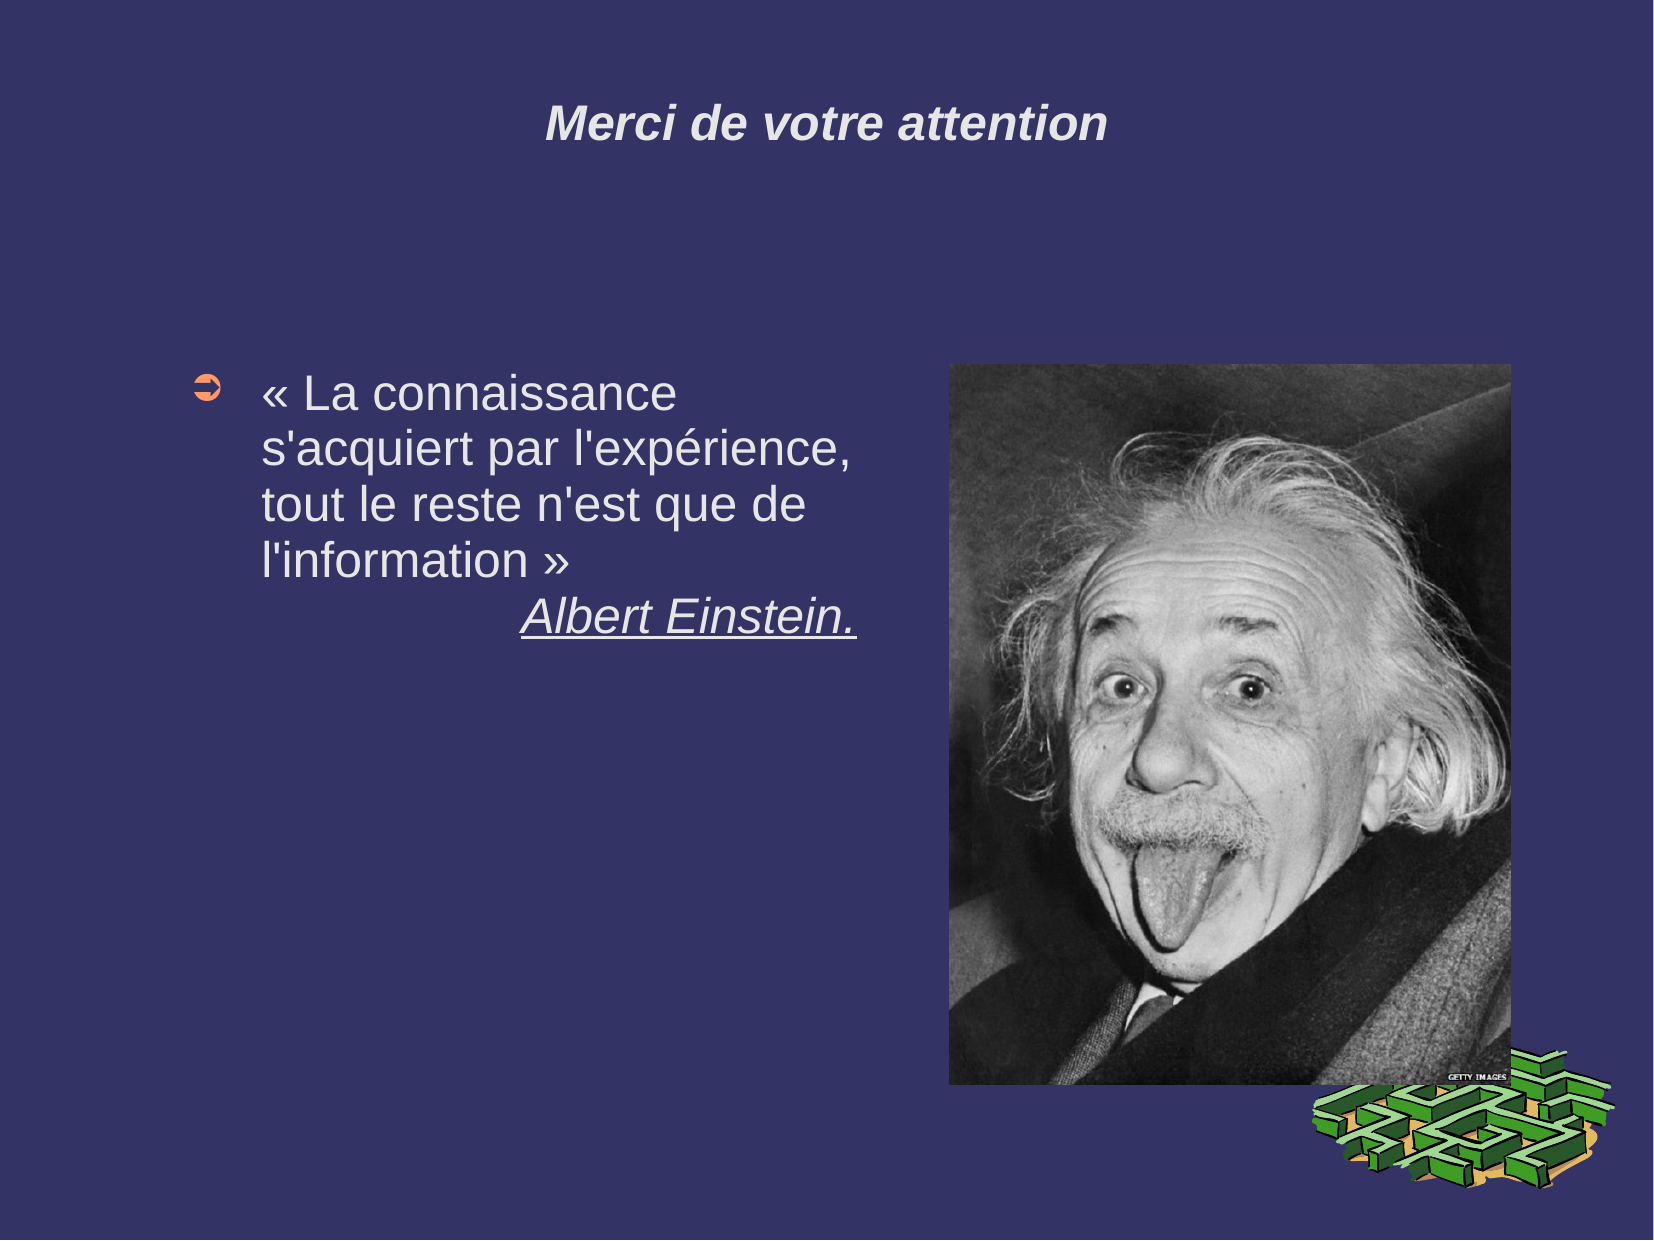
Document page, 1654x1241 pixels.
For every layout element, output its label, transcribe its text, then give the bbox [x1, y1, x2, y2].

list « La connaissance s'acquiert par l'expérience, tout le reste n'est que de l'information » Albert Einstein. [178, 364, 858, 1085]
picture [949, 364, 1511, 1085]
title Merci de votre attention [121, 19, 1534, 227]
